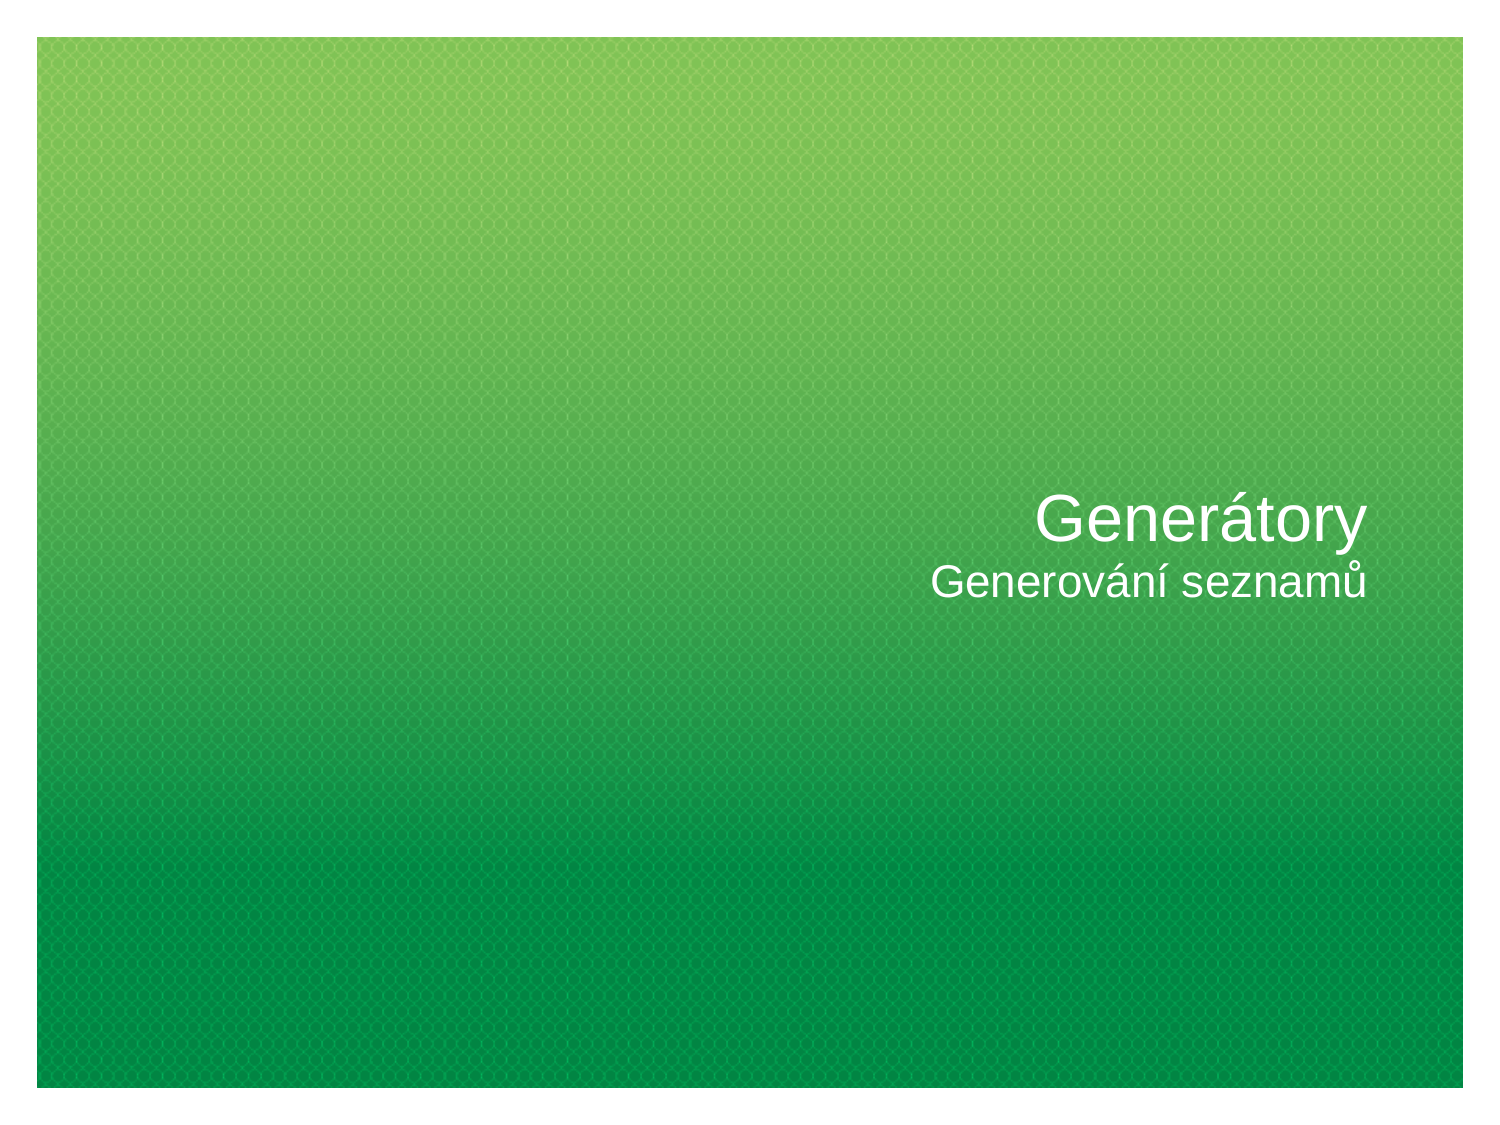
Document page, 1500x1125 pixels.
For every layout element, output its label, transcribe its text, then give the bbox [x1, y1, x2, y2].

title Generátory Generování seznamů [135, 450, 1369, 638]
picture [37, 37, 1463, 1088]
